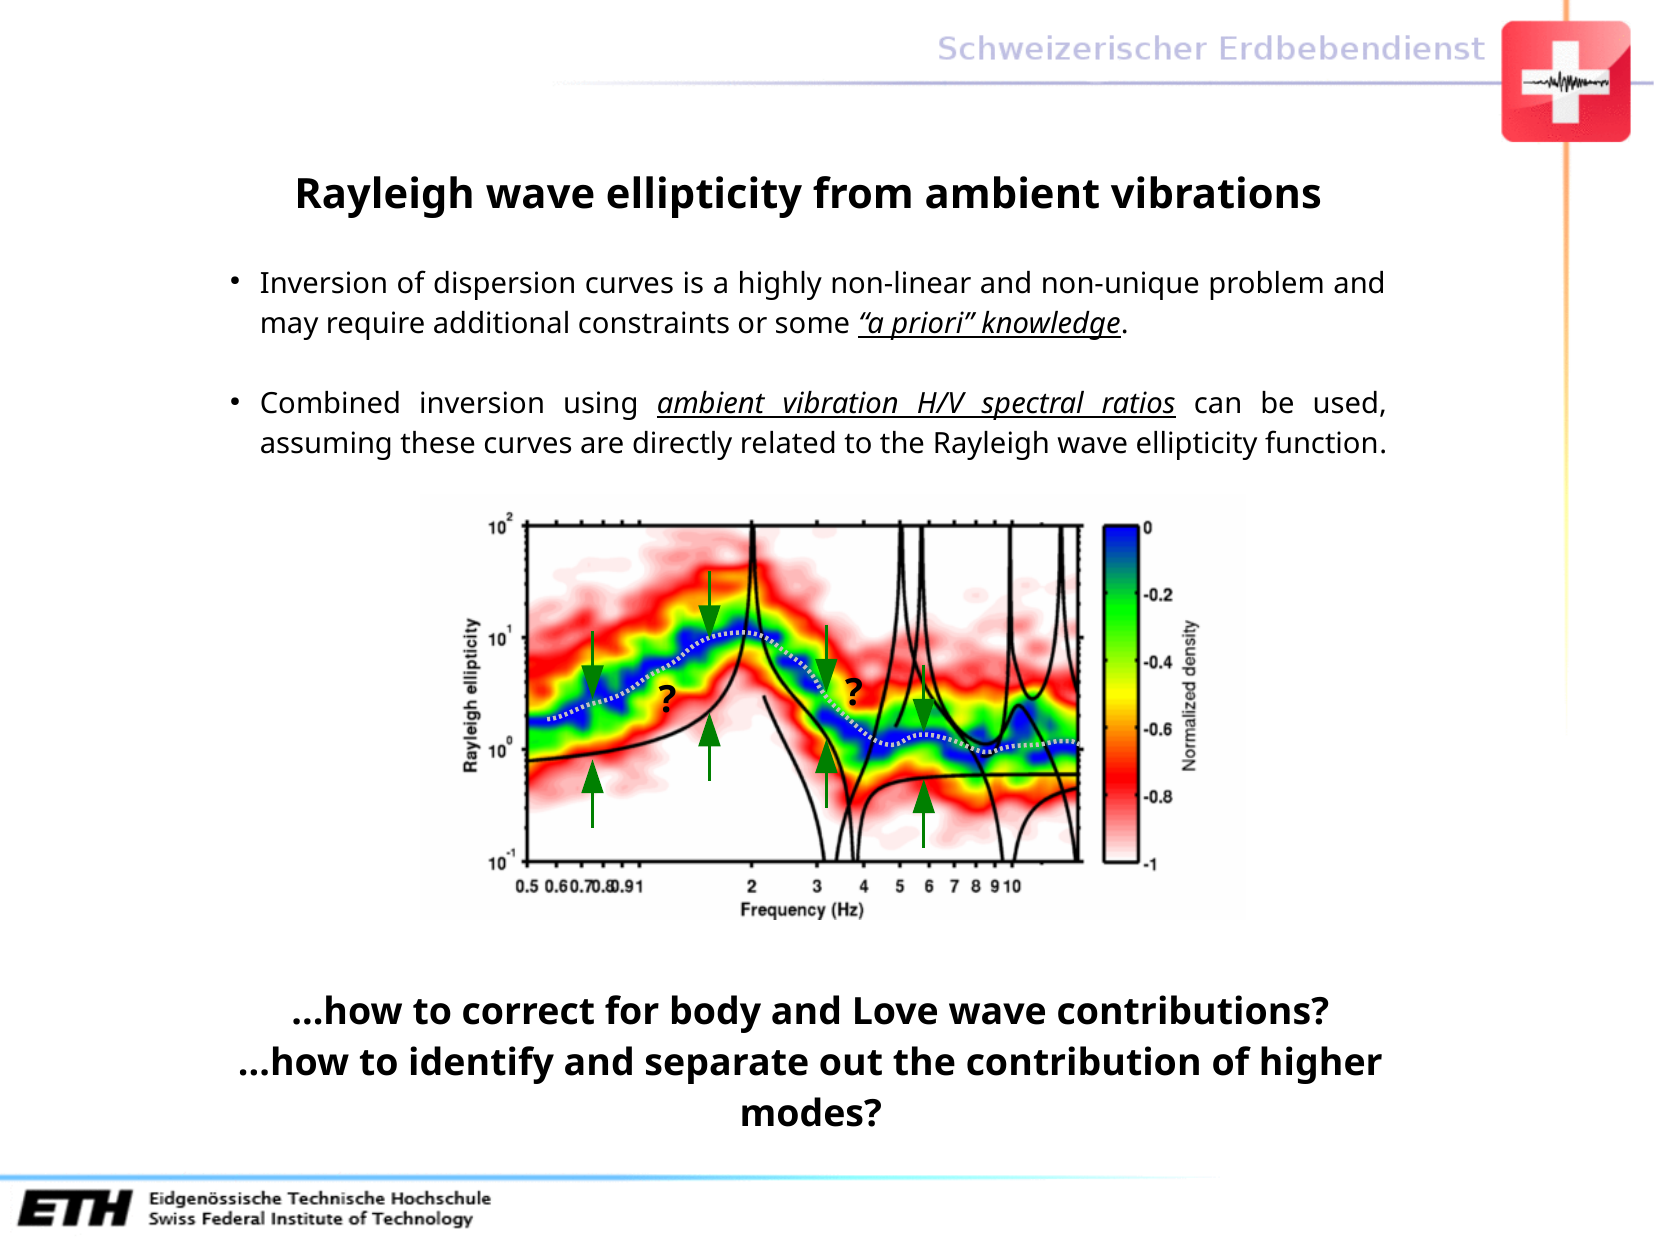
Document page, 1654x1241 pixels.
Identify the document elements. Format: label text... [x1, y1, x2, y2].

text_box ...how to correct for body and Love wave contributions? ...how to identify and separate out the contribution of higher modes? [181, 977, 1441, 1116]
text_box Rayleigh wave ellipticity from ambient vibrations Inversion of dispersion curves is a highly non-linear and non-unique problem and may require additional constraints or some “a priori” knowledge. Combined inversion using ambient vibration H/V spectral ratios can be used, assuming these curves are directly related to the Rayleigh wave ellipticity function. [215, 156, 1426, 476]
text_box ? [813, 657, 896, 730]
picture [0, 0, 1654, 1241]
text_box ? [626, 664, 709, 737]
